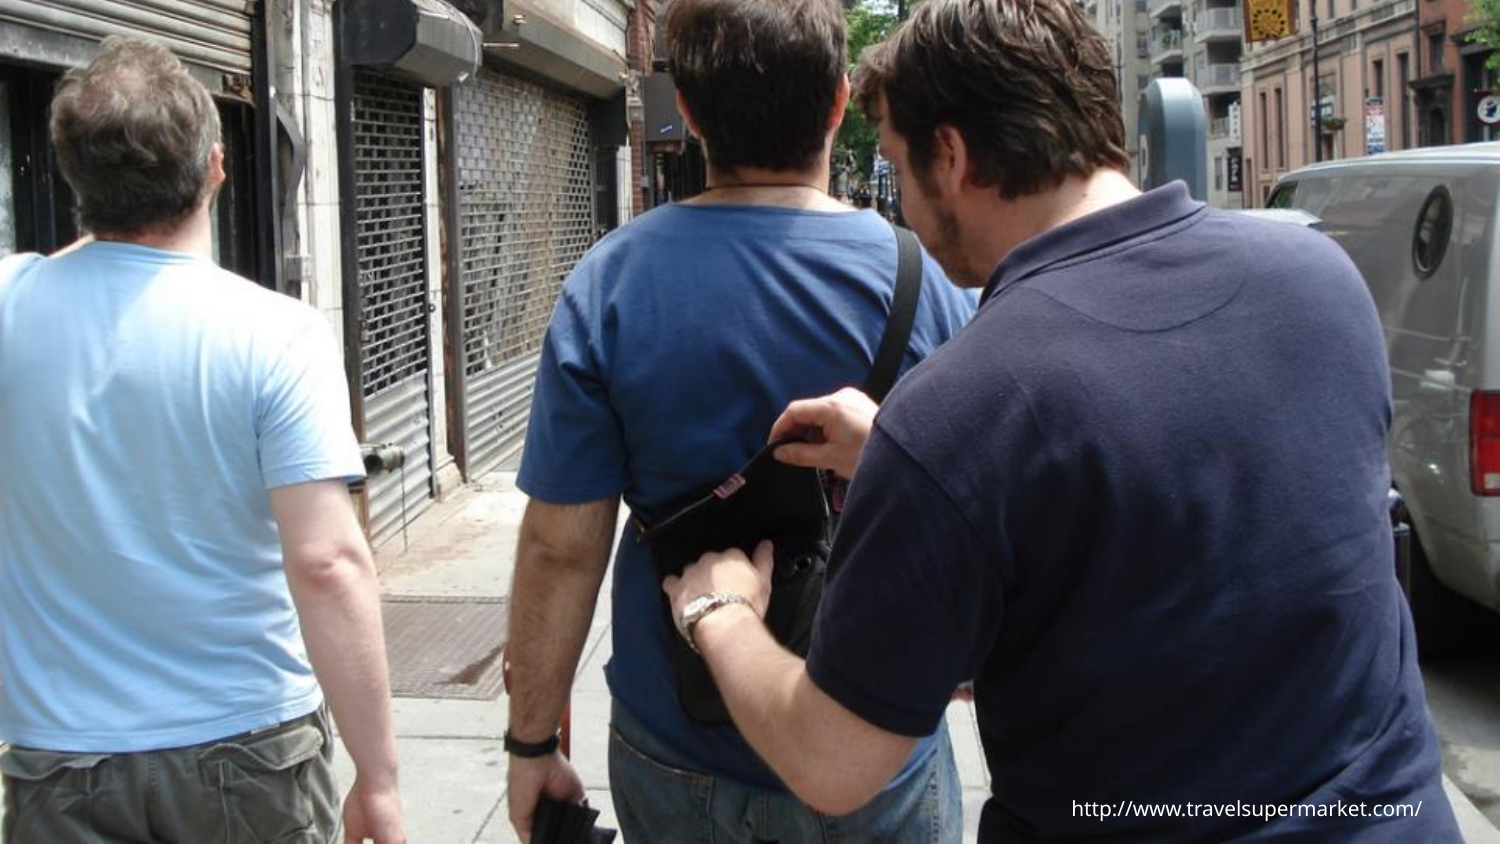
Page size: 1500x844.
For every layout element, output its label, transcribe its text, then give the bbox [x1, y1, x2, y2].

picture [0, 0, 1500, 844]
text_box http://www.travelsupermarket.com/ [1056, 788, 1438, 829]
